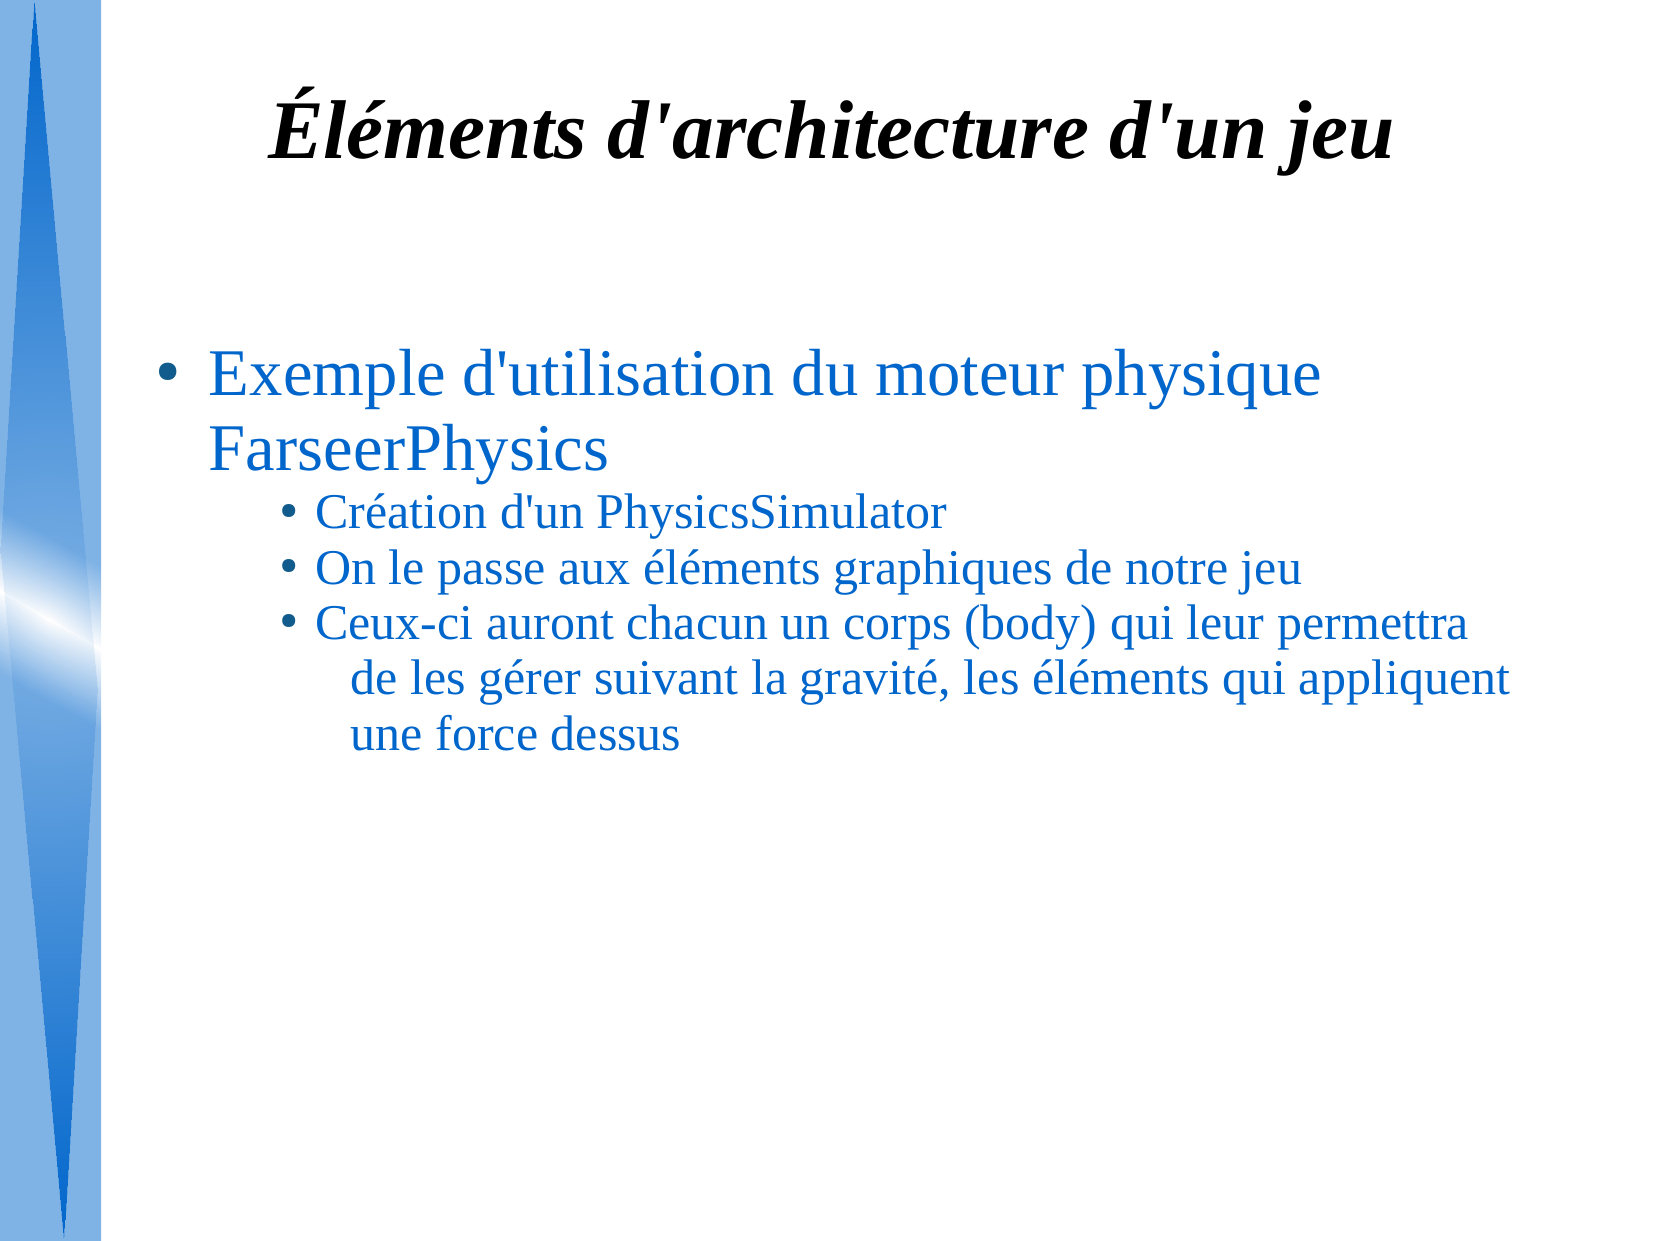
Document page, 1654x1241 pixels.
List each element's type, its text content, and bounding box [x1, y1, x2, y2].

title Éléments d'architecture d'un jeu [138, 84, 1527, 177]
list Exemple d'utilisation du moteur physique FarseerPhysics Création d'un PhysicsSimulator On le passe aux éléments graphiques de notre jeu Ceux-ci auront chacun un corps (body) qui leur permettra de les gérer suivant la gravité, les éléments qui appliquent une force dessus [138, 336, 1527, 1141]
